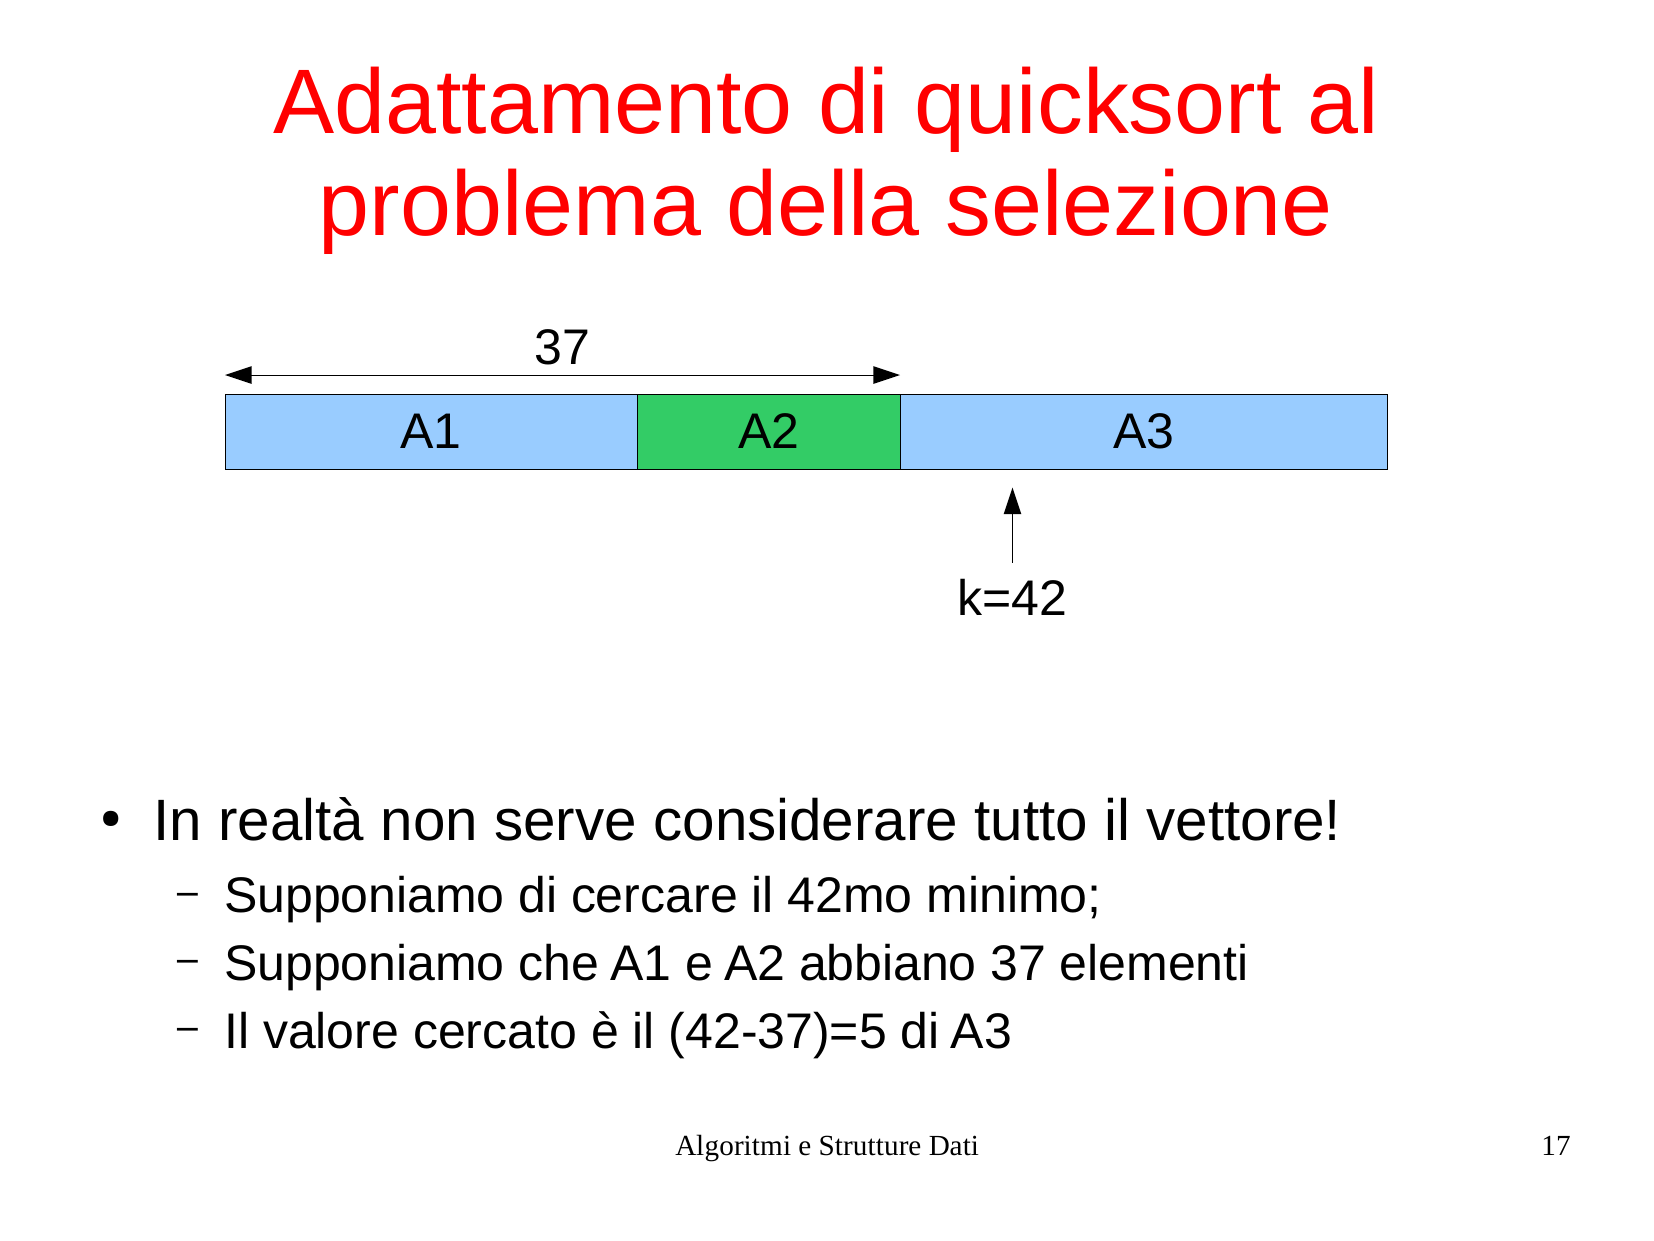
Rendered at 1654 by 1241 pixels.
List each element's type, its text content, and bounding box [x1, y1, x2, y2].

text_box A1 [225, 394, 637, 470]
title Adattamento di quicksort al problema della selezione [82, 49, 1571, 257]
text_box A3 [901, 394, 1388, 470]
list In realtà non serve considerare tutto il vettore! Supponiamo di cercare il 42mo minimo; Supponiamo che A1 e A2 abbiano 37 elementi Il valore cercato è il (42-37)=5 di A3 [82, 787, 1571, 1109]
text_box k=42 [937, 562, 1088, 634]
text_box A2 [637, 394, 901, 470]
